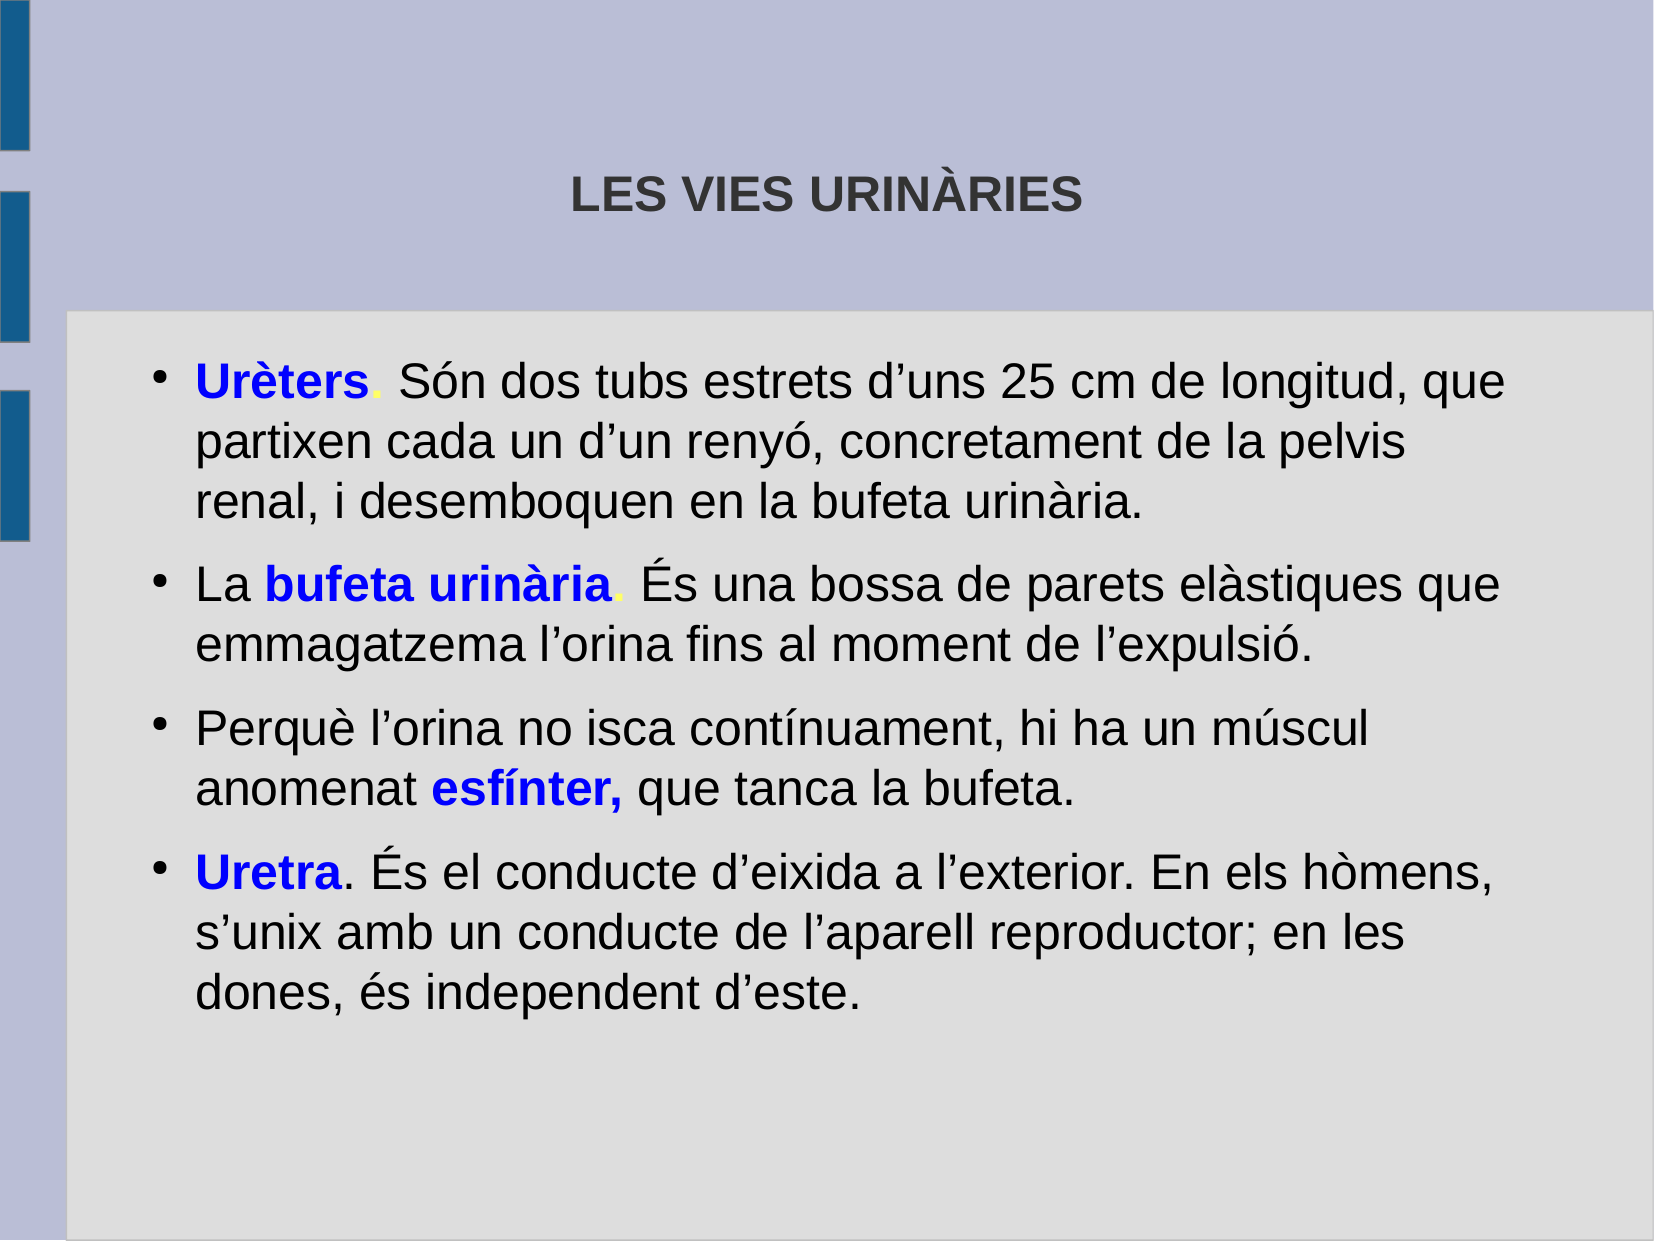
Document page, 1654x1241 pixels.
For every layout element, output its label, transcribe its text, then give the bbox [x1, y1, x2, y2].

title LES VIES URINÀRIES [121, 91, 1534, 298]
list Urèters. Són dos tubs estrets d’uns 25 cm de longitud, que partixen cada un d’un renyó, concretament de la pelvis renal, i desemboquen en la bufeta urinària. La bufeta urinària. És una bossa de parets elàstiques que emmagatzema l’orina fins al moment de l’expulsió. Perquè l’orina no isca contínuament, hi ha un múscul anomenat esfínter, que tanca la bufeta. Uretra. És el conducte d’eixida a l’exterior. En els hòmens, s’unix amb un conducte de l’aparell reproductor; en les dones, és independent d’este. [121, 344, 1534, 1126]
